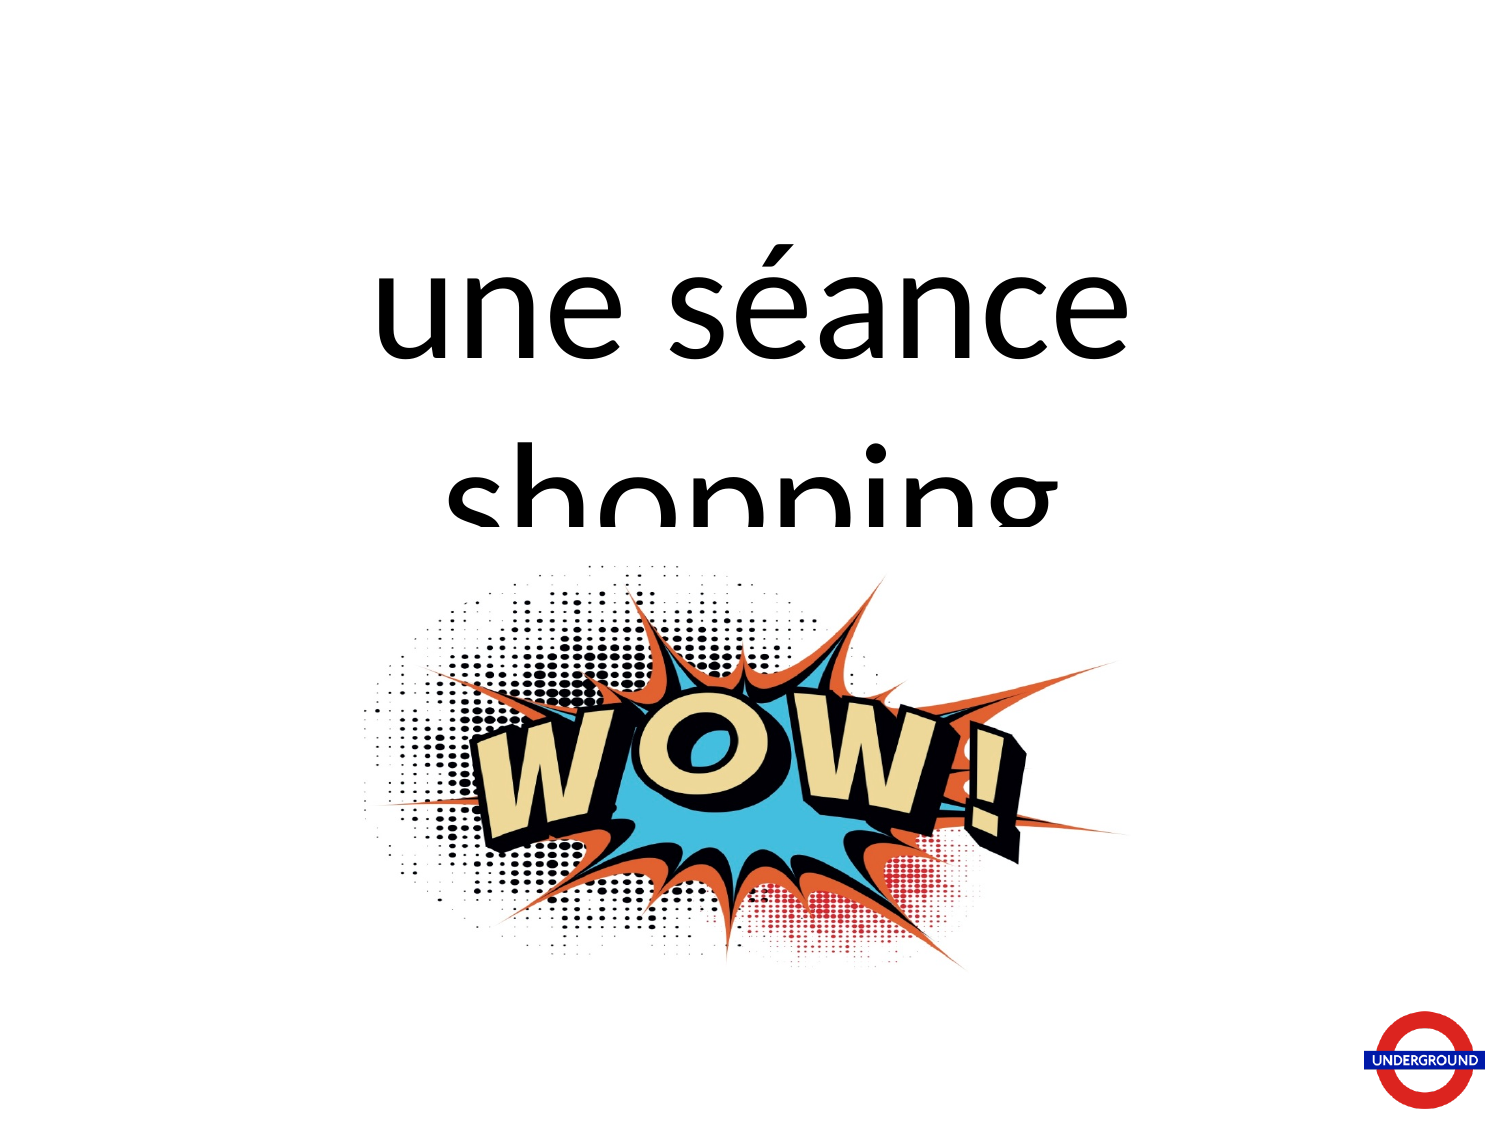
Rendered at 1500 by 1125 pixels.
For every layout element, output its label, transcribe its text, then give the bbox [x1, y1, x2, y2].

picture [1364, 1011, 1485, 1110]
list une séance shopping [76, 184, 1427, 927]
picture [324, 527, 1152, 1024]
